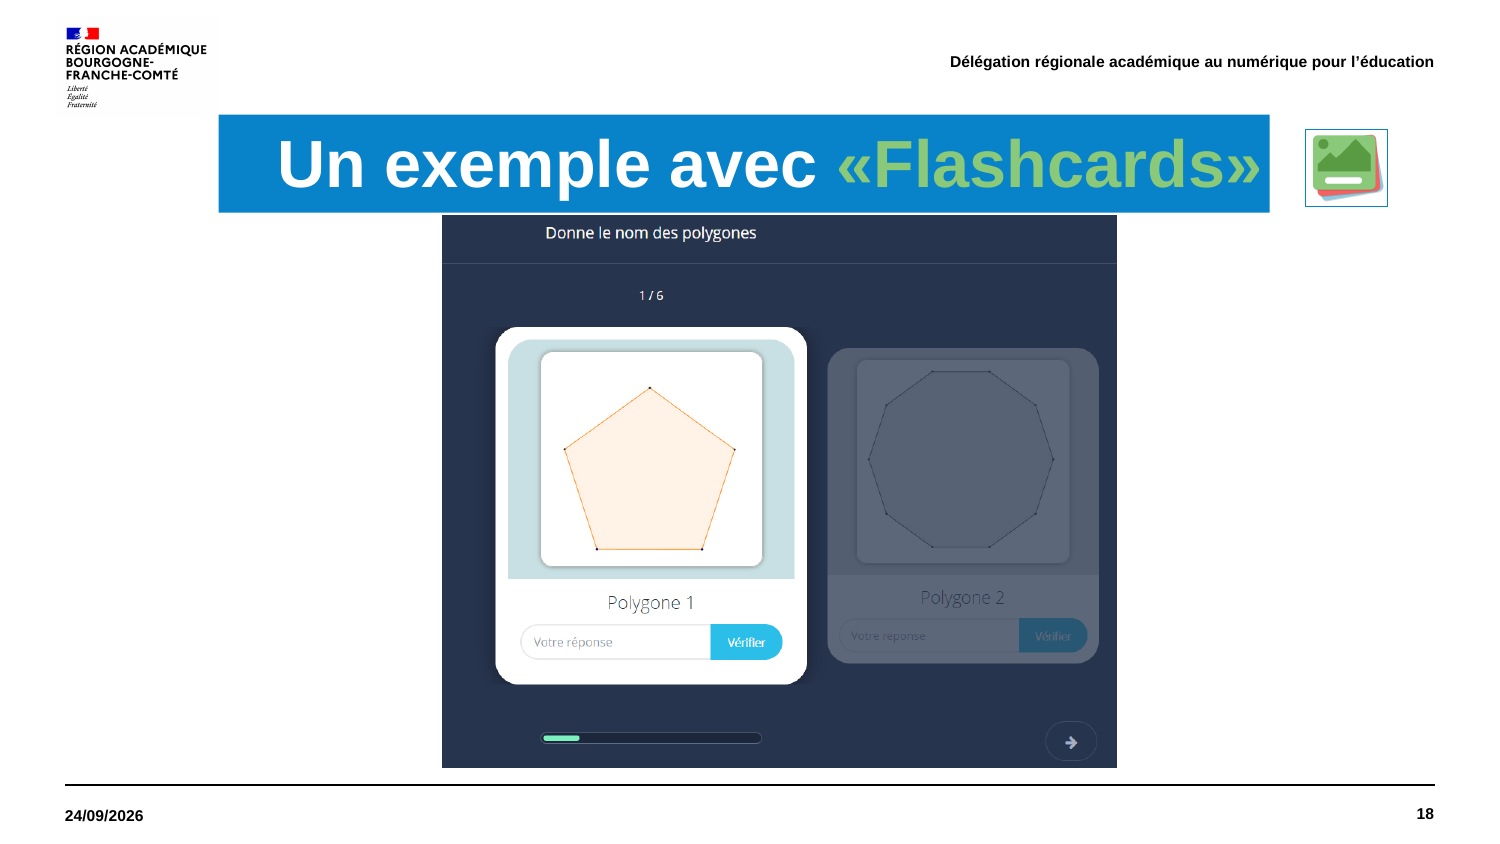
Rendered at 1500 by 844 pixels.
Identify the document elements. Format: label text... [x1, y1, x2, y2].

text_box Délégation régionale académique au numérique pour l’éducation [944, 32, 1435, 91]
picture [442, 215, 1117, 768]
text_box <numéro> [1213, 784, 1435, 843]
picture [1305, 129, 1388, 207]
text_box Un exemple avec «Flashcards» [218, 114, 1270, 213]
text_box 03/02/2022 [64, 787, 245, 843]
picture [55, 16, 218, 119]
